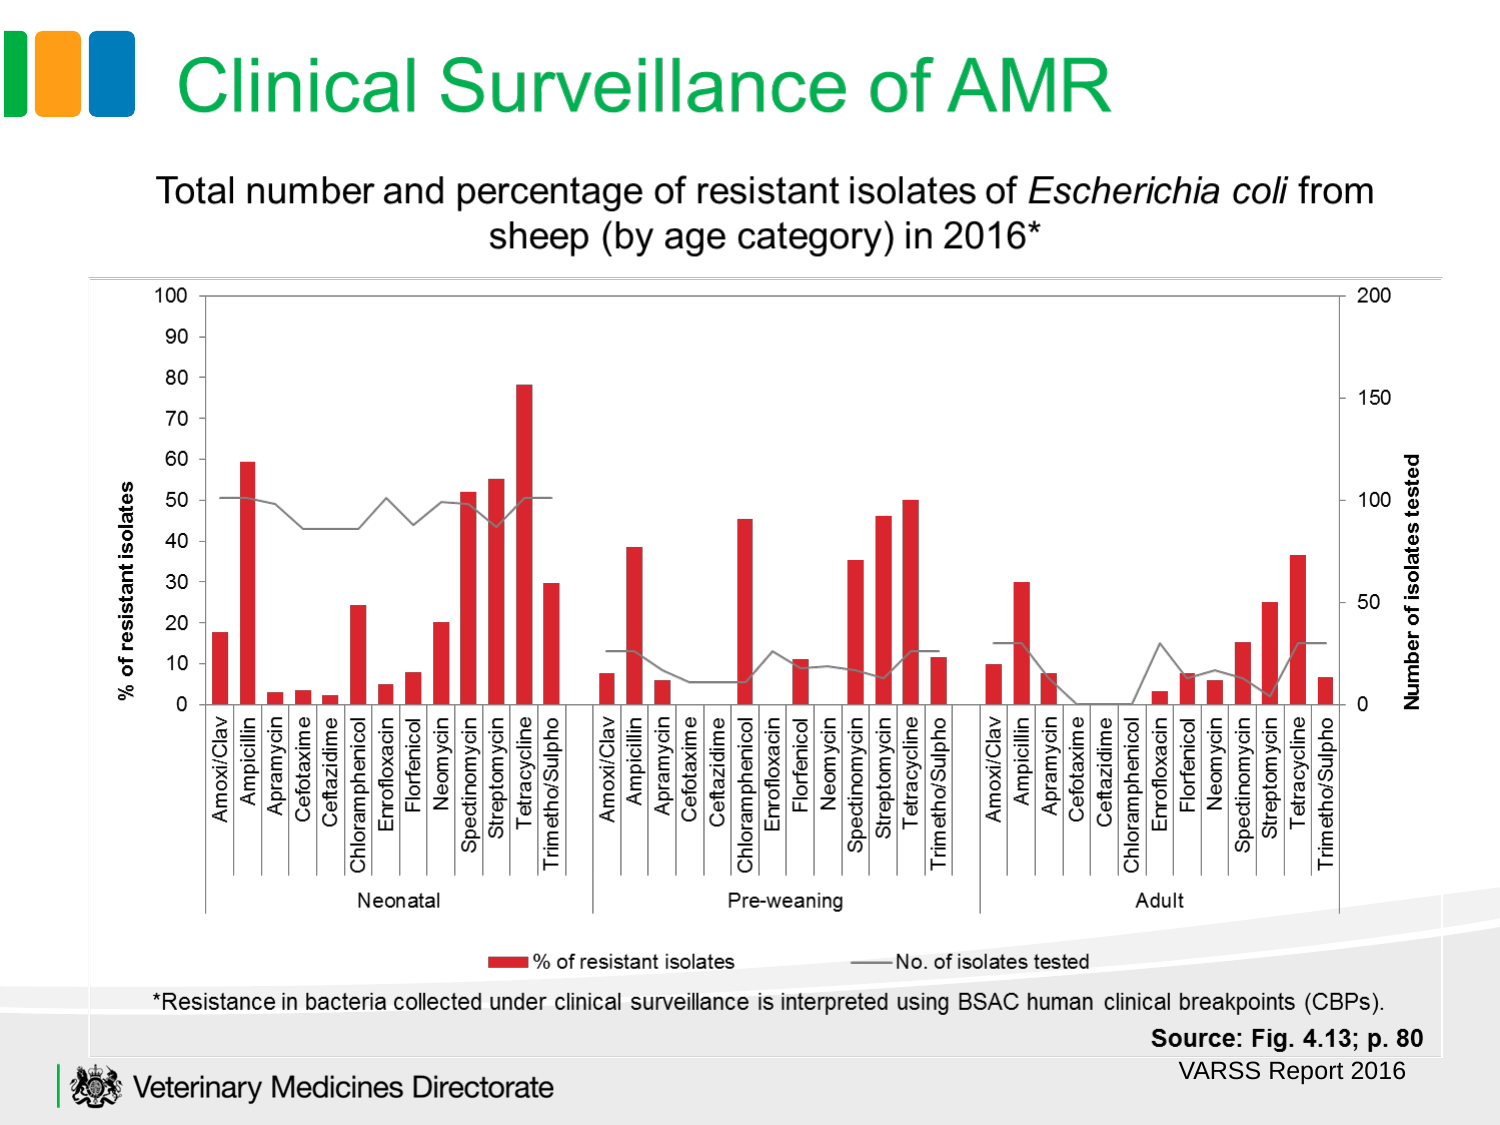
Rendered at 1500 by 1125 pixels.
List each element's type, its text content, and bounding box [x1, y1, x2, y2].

picture [57, 16, 1443, 1109]
text_box VARSS Report 2016 [1163, 1046, 1424, 1093]
